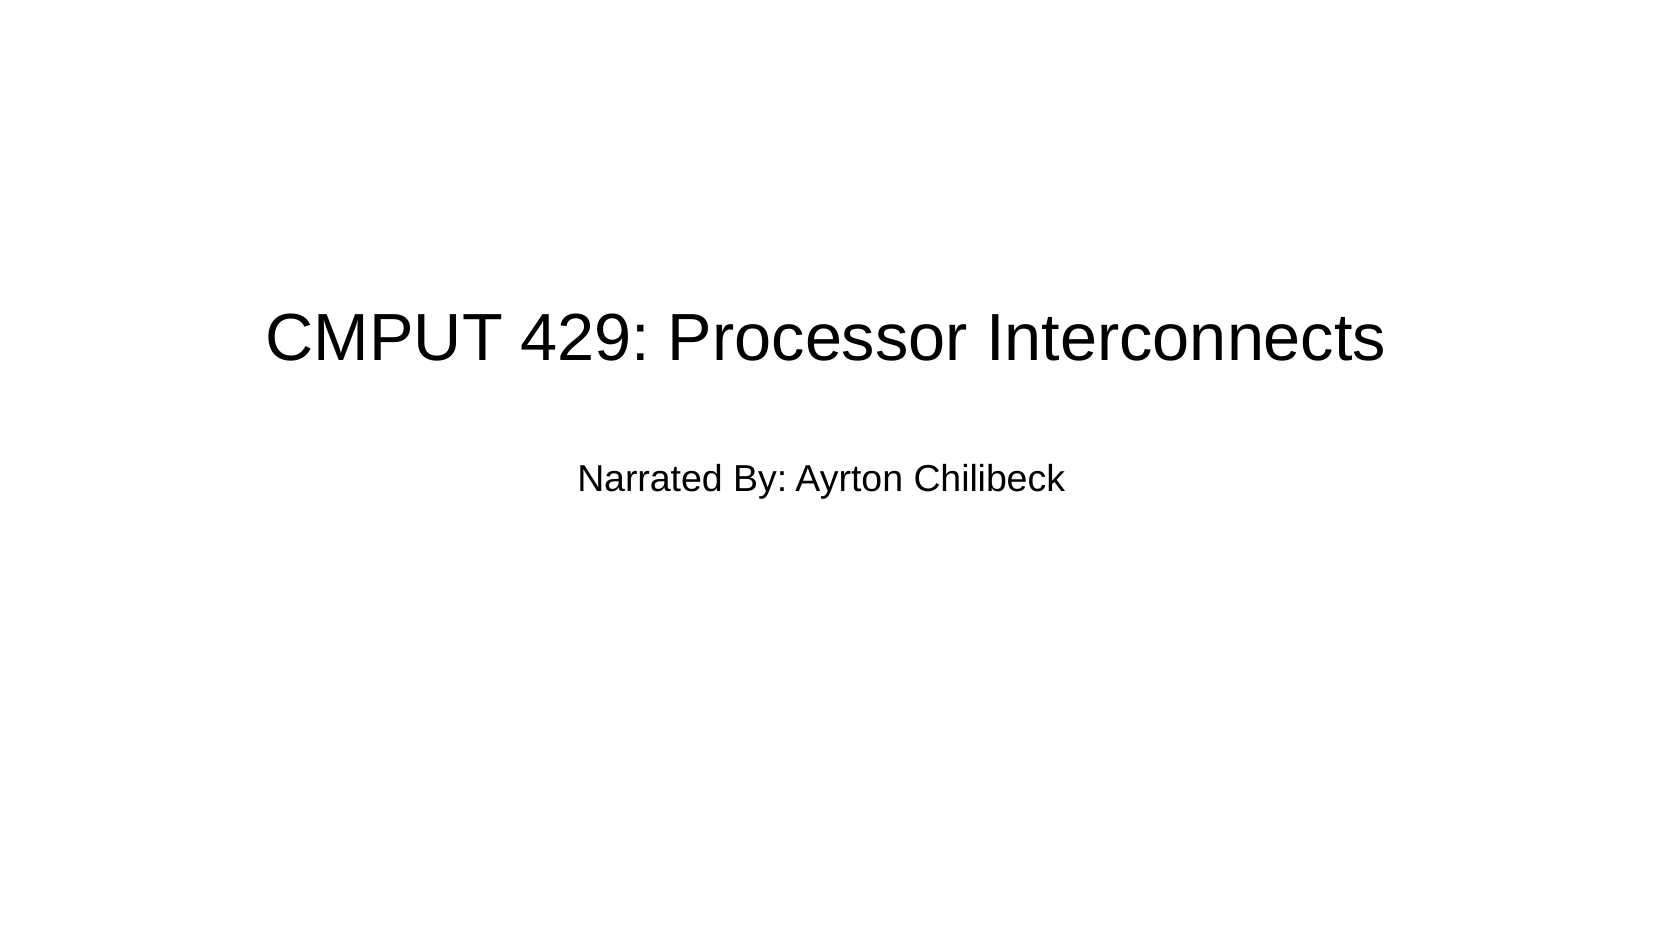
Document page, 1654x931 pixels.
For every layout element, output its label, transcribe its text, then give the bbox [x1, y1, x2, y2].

text_box Narrated By: Ayrton Chilibeck [562, 450, 1126, 507]
subtitle CMPUT 429: Processor Interconnects [82, 225, 1571, 451]
